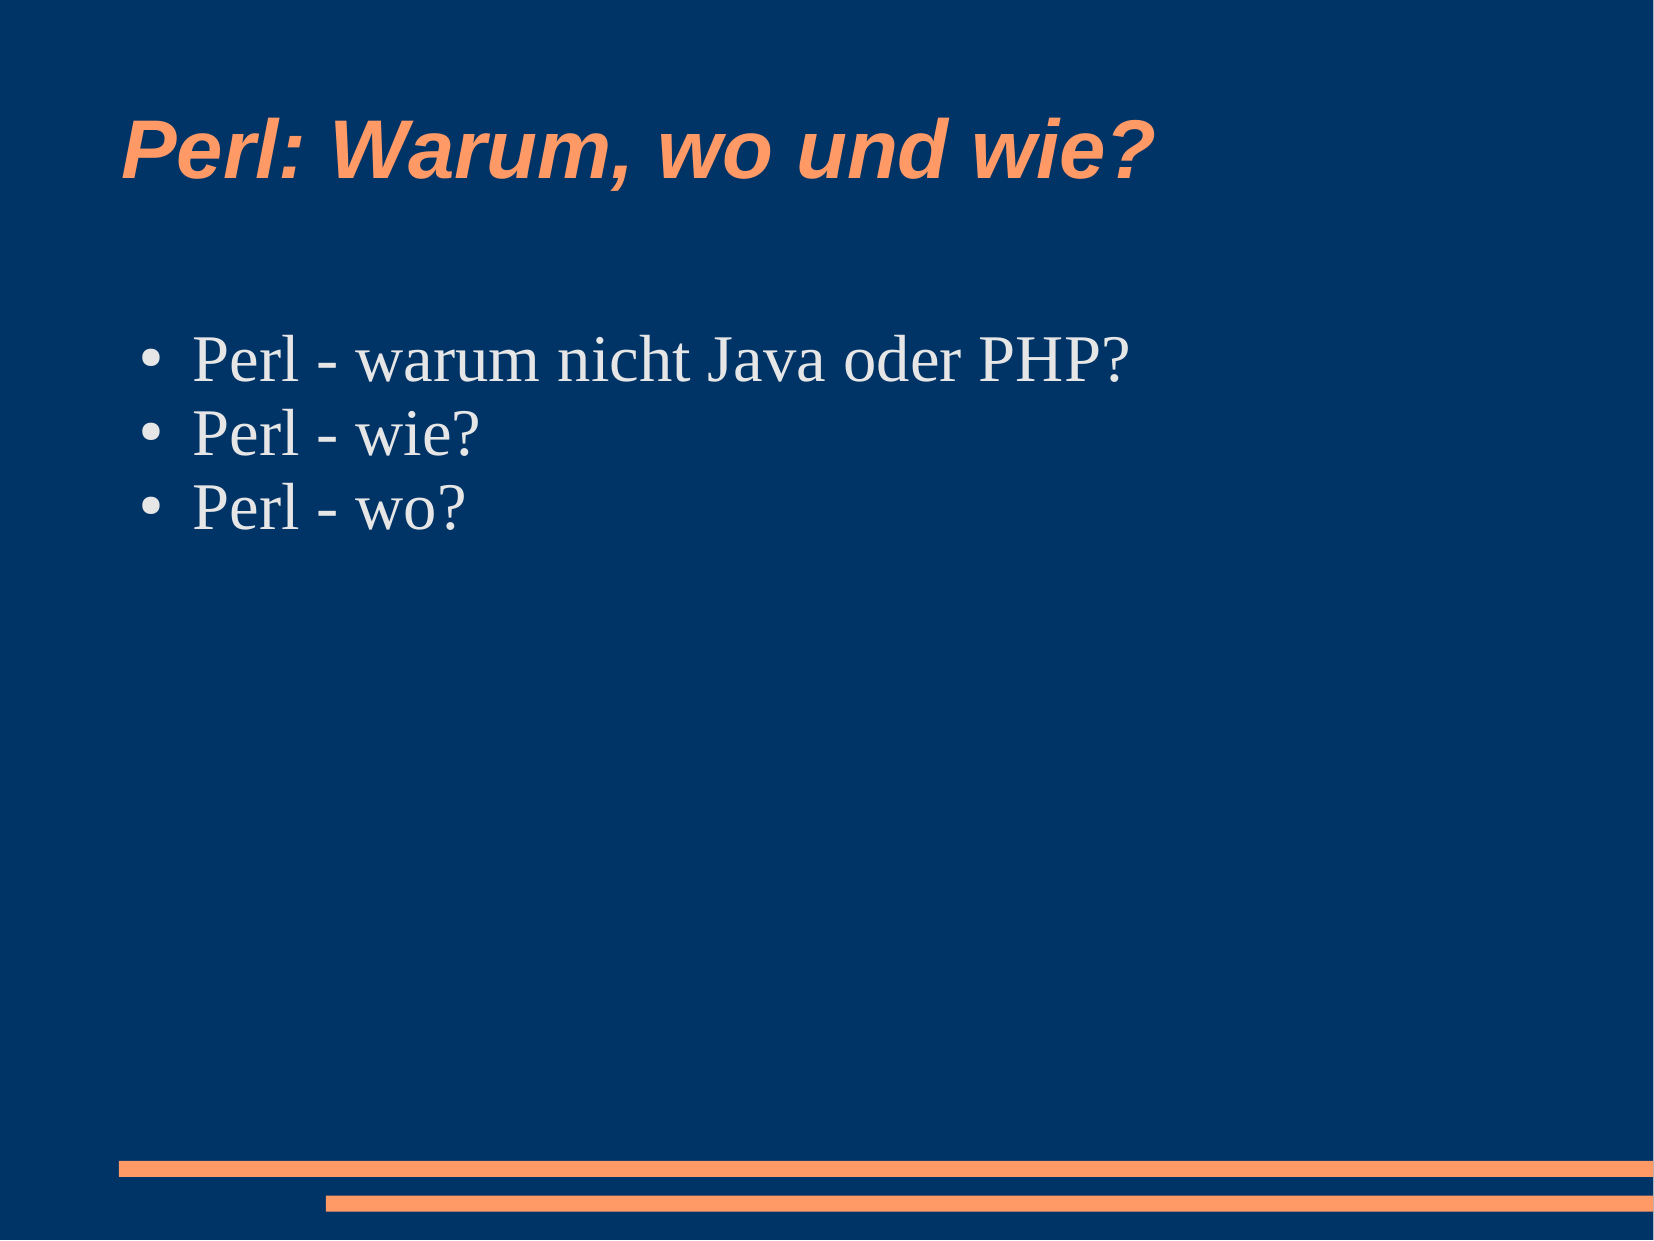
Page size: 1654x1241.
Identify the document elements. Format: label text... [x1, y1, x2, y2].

list Perl - warum nicht Java oder PHP? Perl - wie? Perl - wo? [121, 322, 1561, 1118]
title Perl: Warum, wo und wie? [121, 46, 1534, 254]
